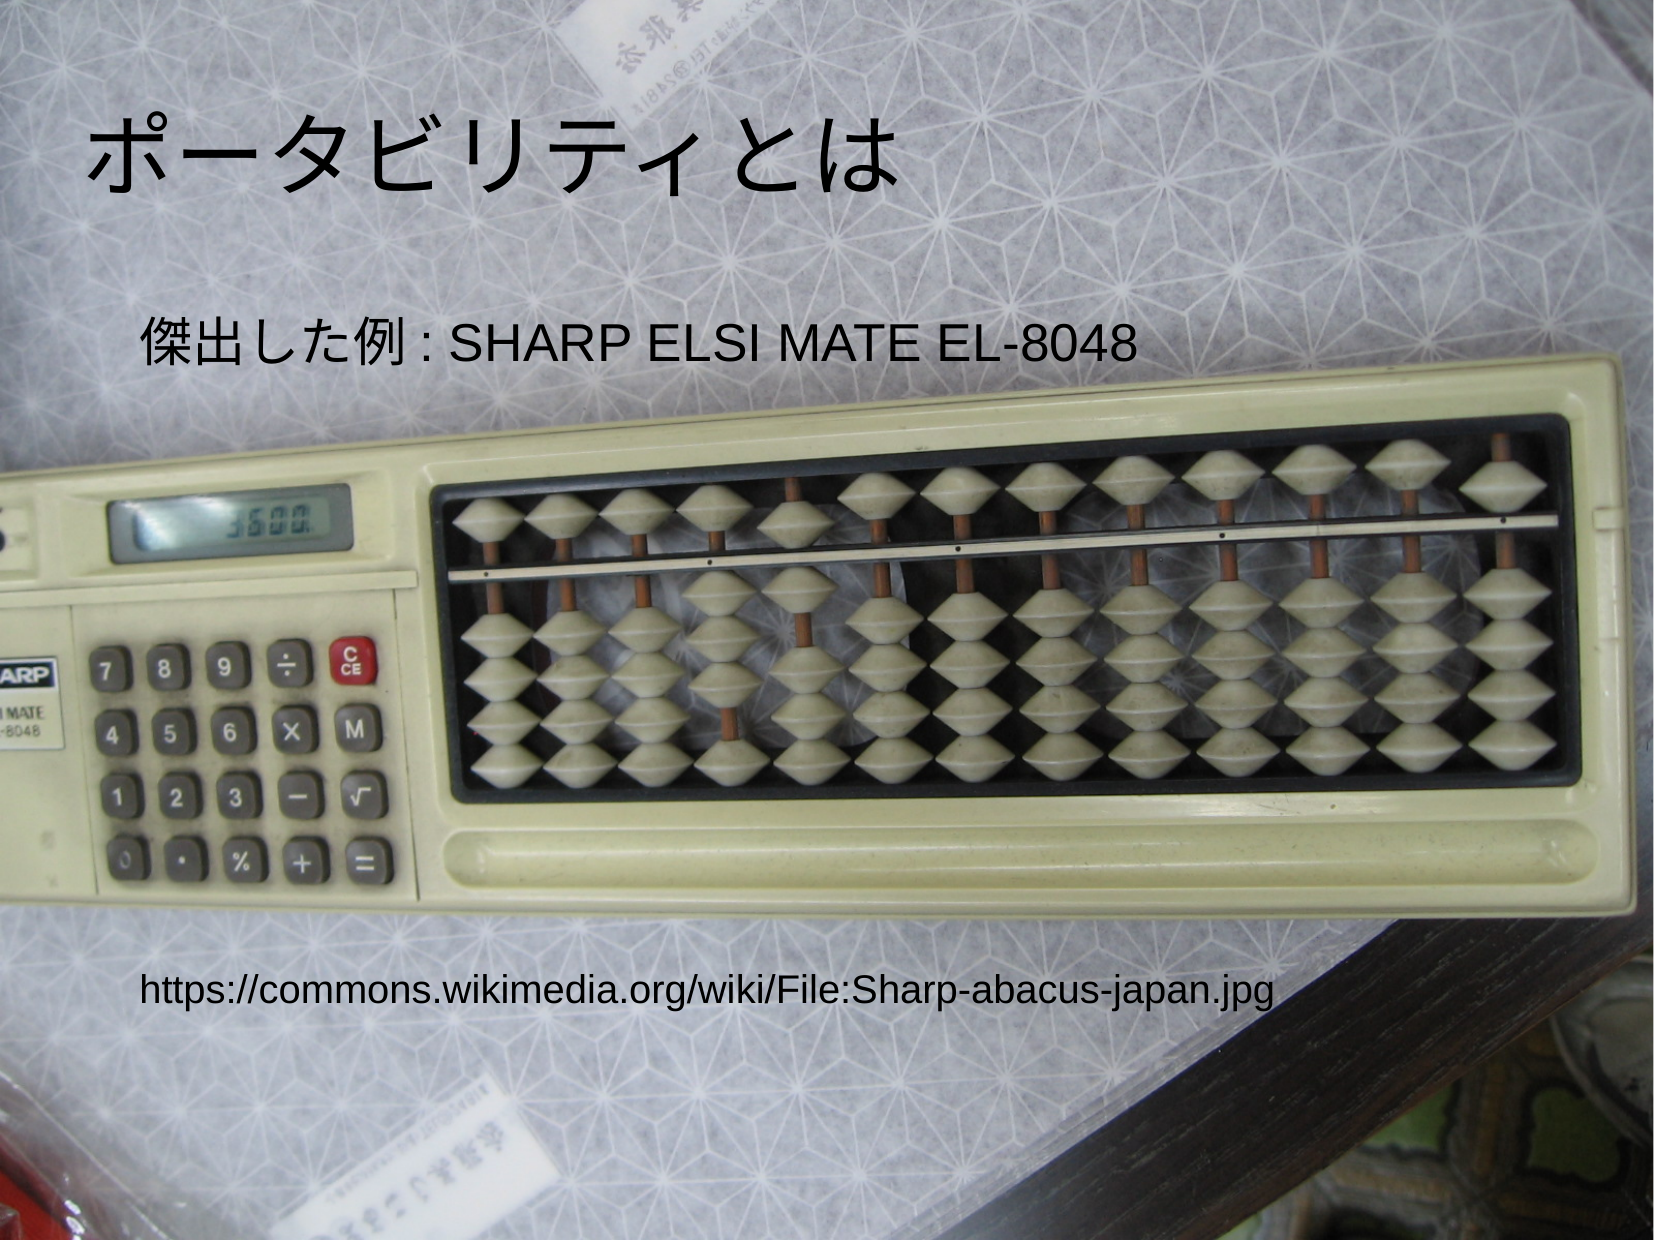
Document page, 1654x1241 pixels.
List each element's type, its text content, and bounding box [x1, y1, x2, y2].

title ポータビリティとは [82, 47, 1235, 252]
picture [0, 0, 1654, 1240]
list 傑出した例: SHARP ELSI MATE EL-8048 https://commons.wikimedia.org/wiki/File:Sharp-abacus-japan.jpg [82, 299, 1571, 1019]
